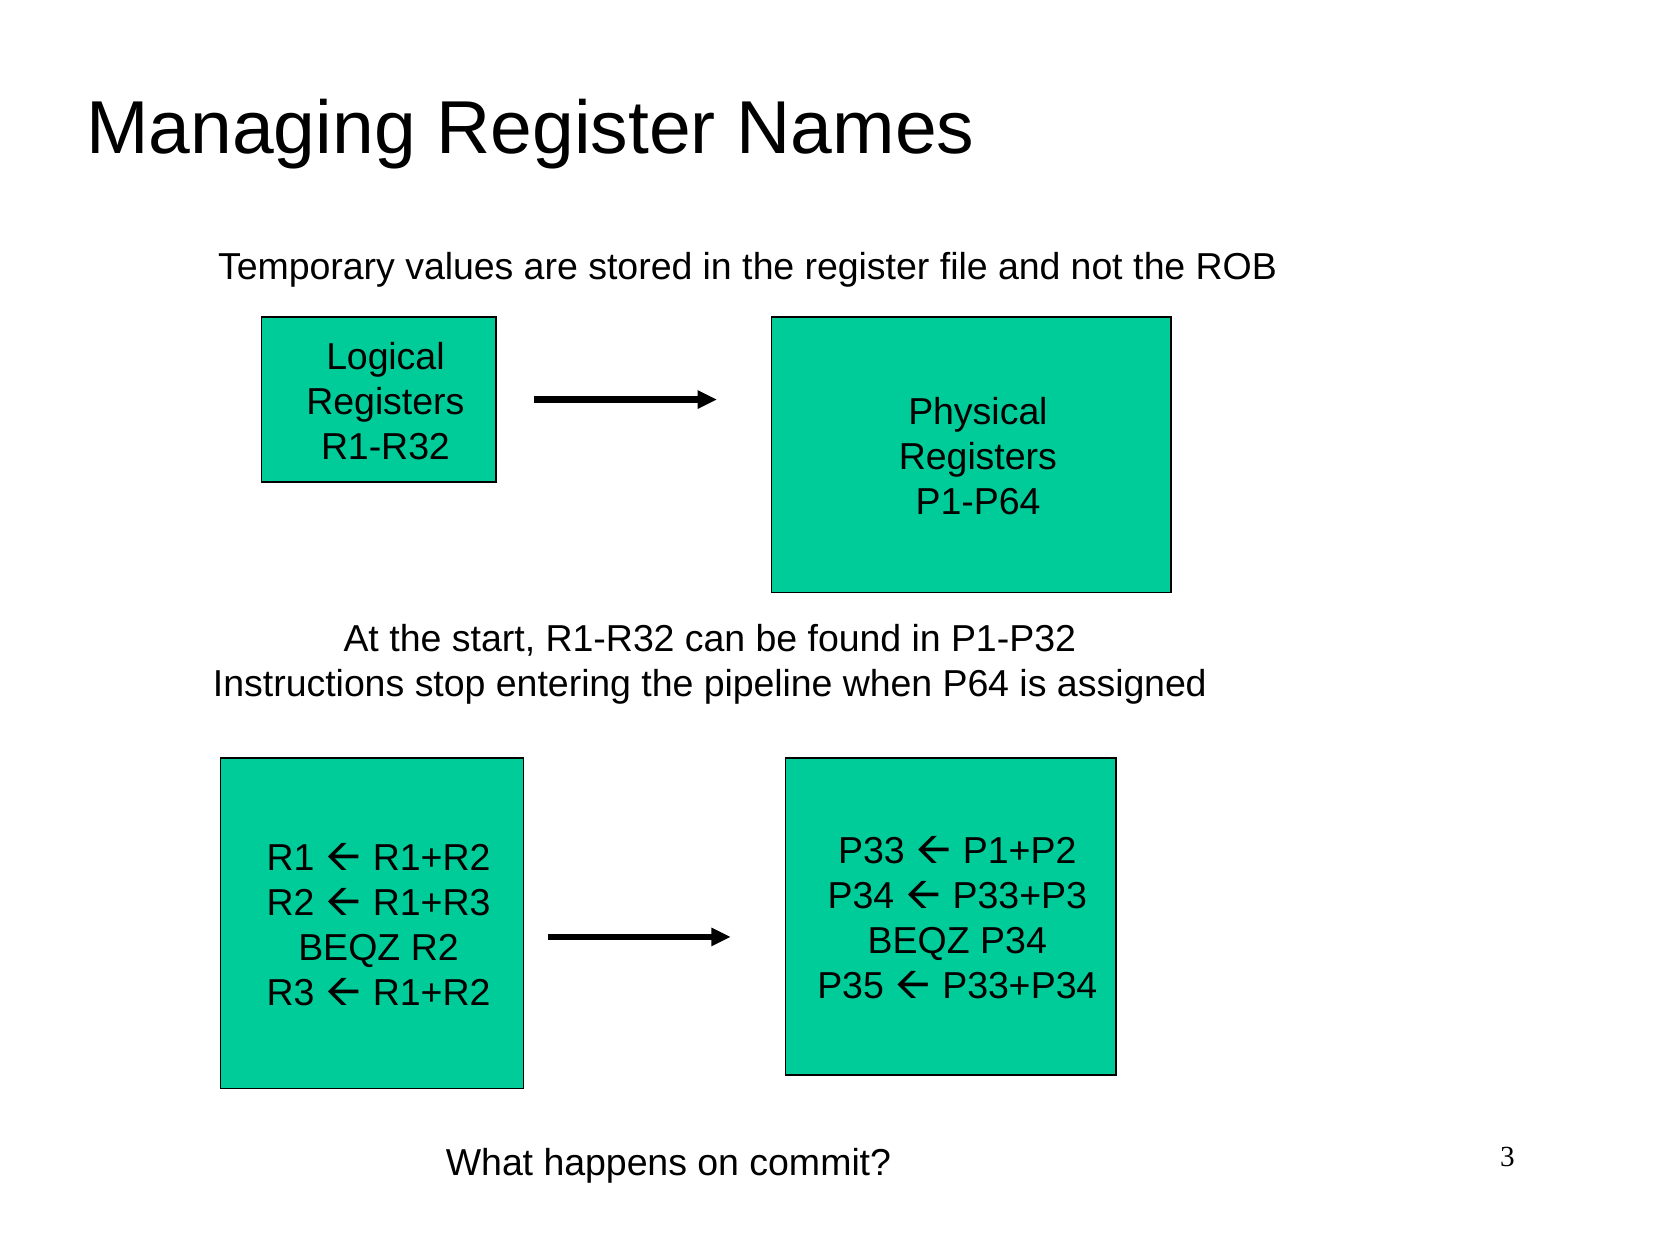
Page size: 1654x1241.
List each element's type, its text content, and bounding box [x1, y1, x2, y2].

text_box Temporary values are stored in the register file and not the ROB [190, 234, 1293, 295]
text_box What happens on commit? [417, 1129, 906, 1191]
text_box Logical Registers R1-R32 [261, 316, 497, 483]
text_box R1  R1+R2 R2  R1+R3 BEQZ R2 R3  R1+R2 [220, 757, 524, 1089]
text_box <number> [1184, 1129, 1530, 1213]
text_box Managing Register Names [71, 71, 990, 177]
text_box At the start, R1-R32 can be found in P1-P32 Instructions stop entering the pipeline when P64 is assigned [184, 606, 1222, 712]
text_box P33  P1+P2 P34  P33+P3 BEQZ P34 P35  P33+P34 [785, 757, 1117, 1075]
text_box Physical Registers P1-P64 [771, 316, 1172, 593]
